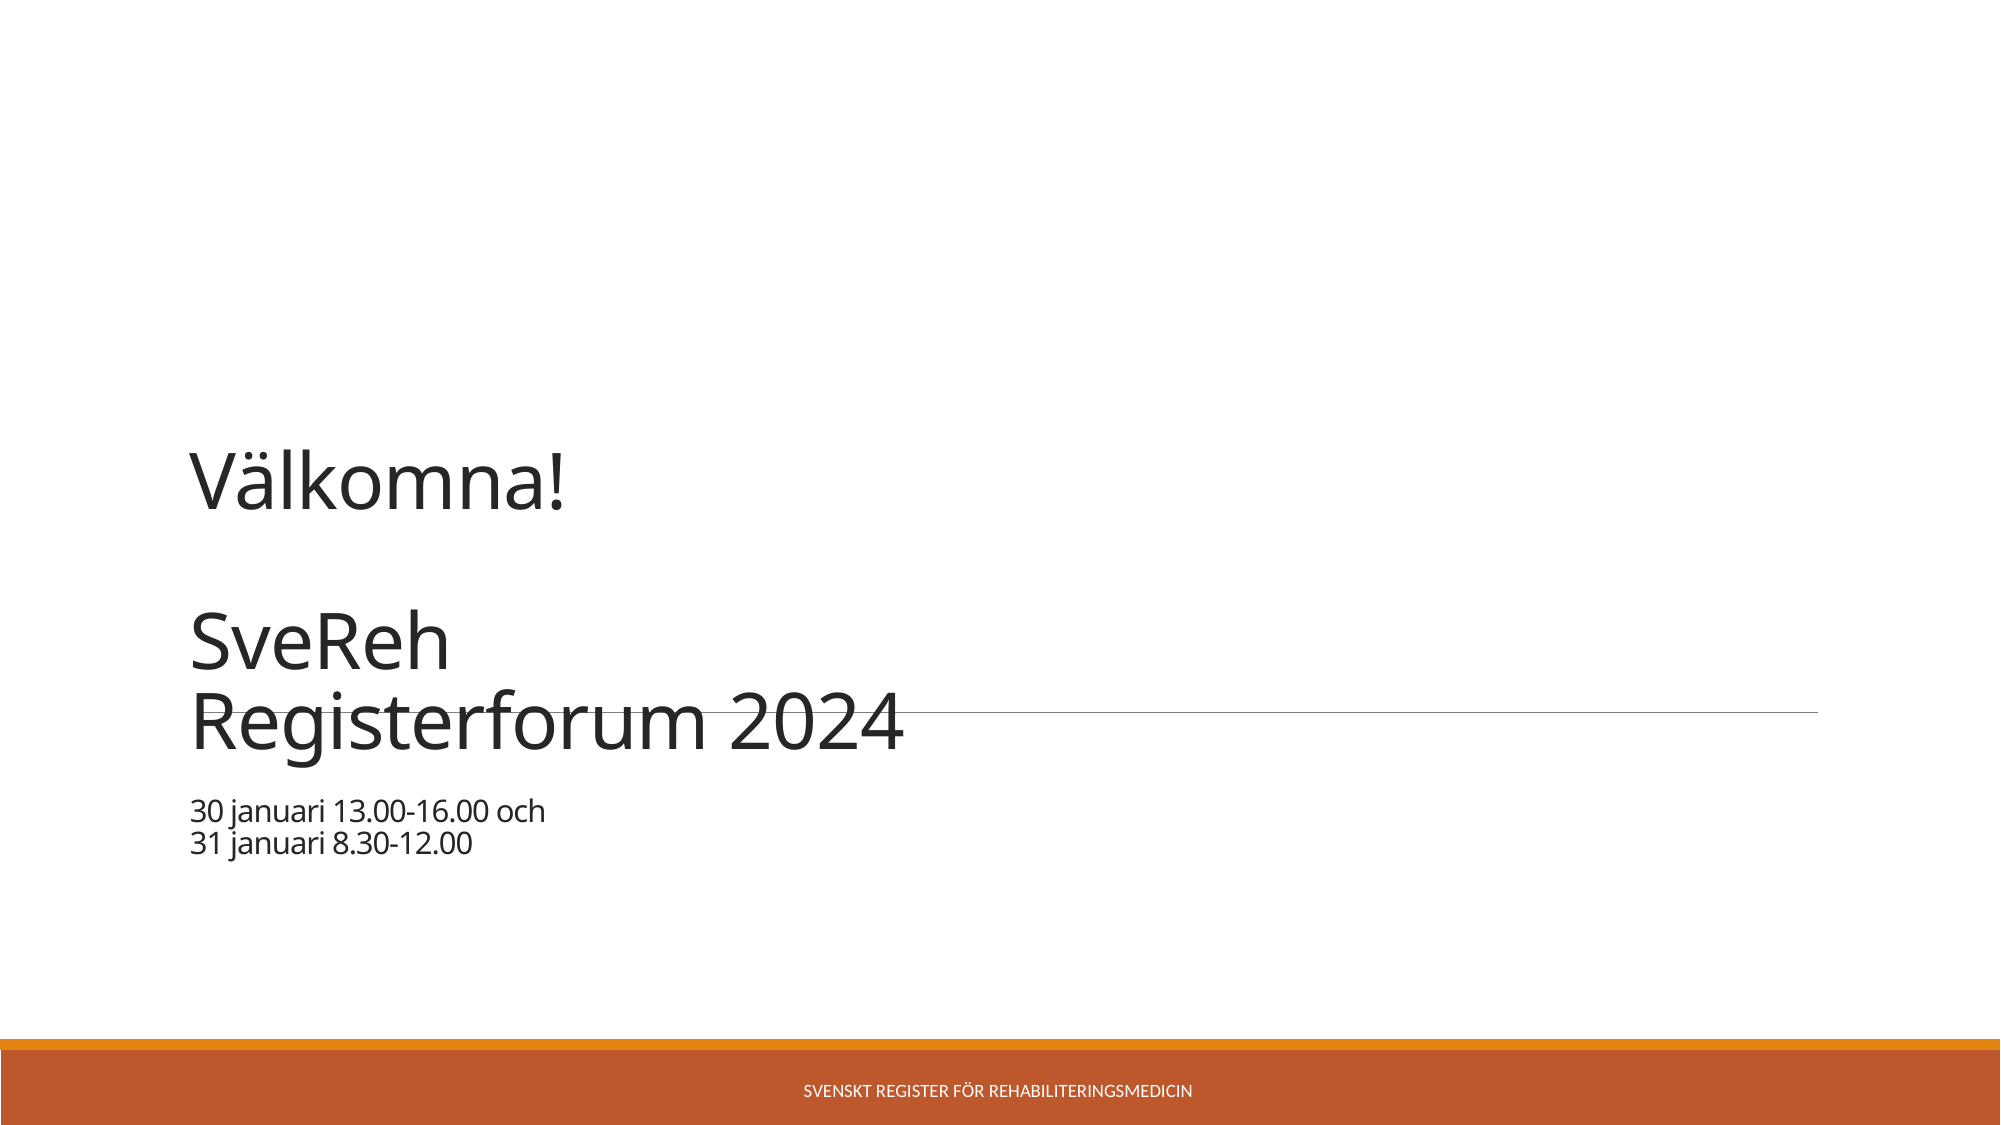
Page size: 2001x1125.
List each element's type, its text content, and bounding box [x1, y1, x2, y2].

subtitle [249, 590, 1750, 699]
text_box Svenskt Register för Rehabiliteringsmedicin [604, 1059, 1396, 1120]
title Välkomna! SveReh Registerforum 2024 30 januari 13.00-16.00 och 31 januari 8.30-12.00 [174, 352, 1825, 938]
